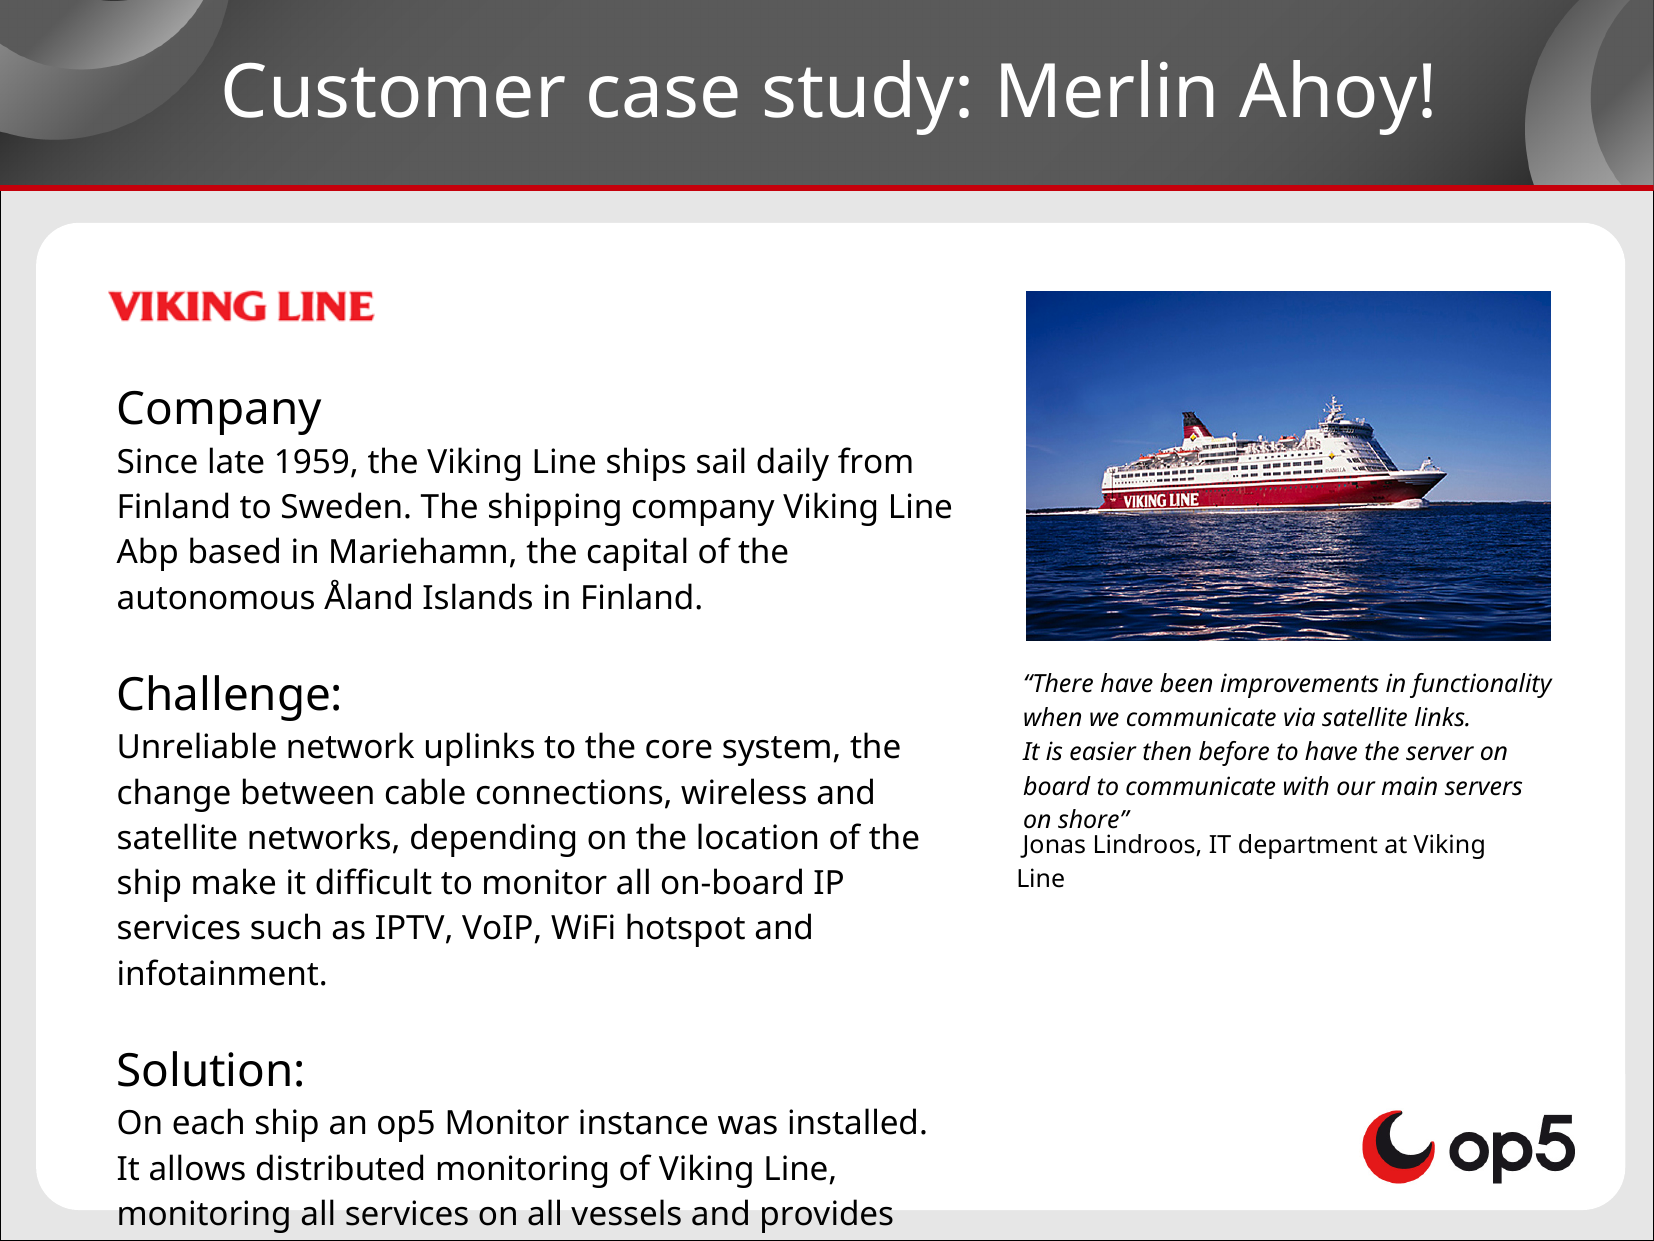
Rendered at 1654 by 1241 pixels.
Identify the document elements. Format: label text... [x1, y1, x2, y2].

picture [1350, 1103, 1587, 1191]
text_box Company Since late 1959, the Viking Line ships sail daily from Finland to Sweden. The shipping company Viking Line Abp based in Mariehamn, the capital of the autonomous Åland Islands in Finland. Challenge: Unreliable network uplinks to the core system, the change between cable connections, wireless and satellite networks, depending on the location of the ship make it difficult to monitor all on-board IP services such as IPTV, VoIP, WiFi hotspot and infotainment. Solution: On each ship an op5 Monitor instance was installed. It allows distributed monitoring of Viking Line, monitoring all services on all vessels and provides centrally managed monitoring. [101, 368, 974, 1166]
title Customer case study: Merlin Ahoy! [88, 0, 1571, 175]
picture [108, 247, 375, 364]
picture [1026, 291, 1551, 641]
text_box “There have been improvements in functionality when we communicate via satellite links. It is easier then before to have the server on board to communicate with our main servers on shore” [1008, 658, 1647, 821]
picture [0, 0, 1654, 185]
text_box Jonas Lindroos, IT department at Viking Line [1001, 819, 1549, 893]
